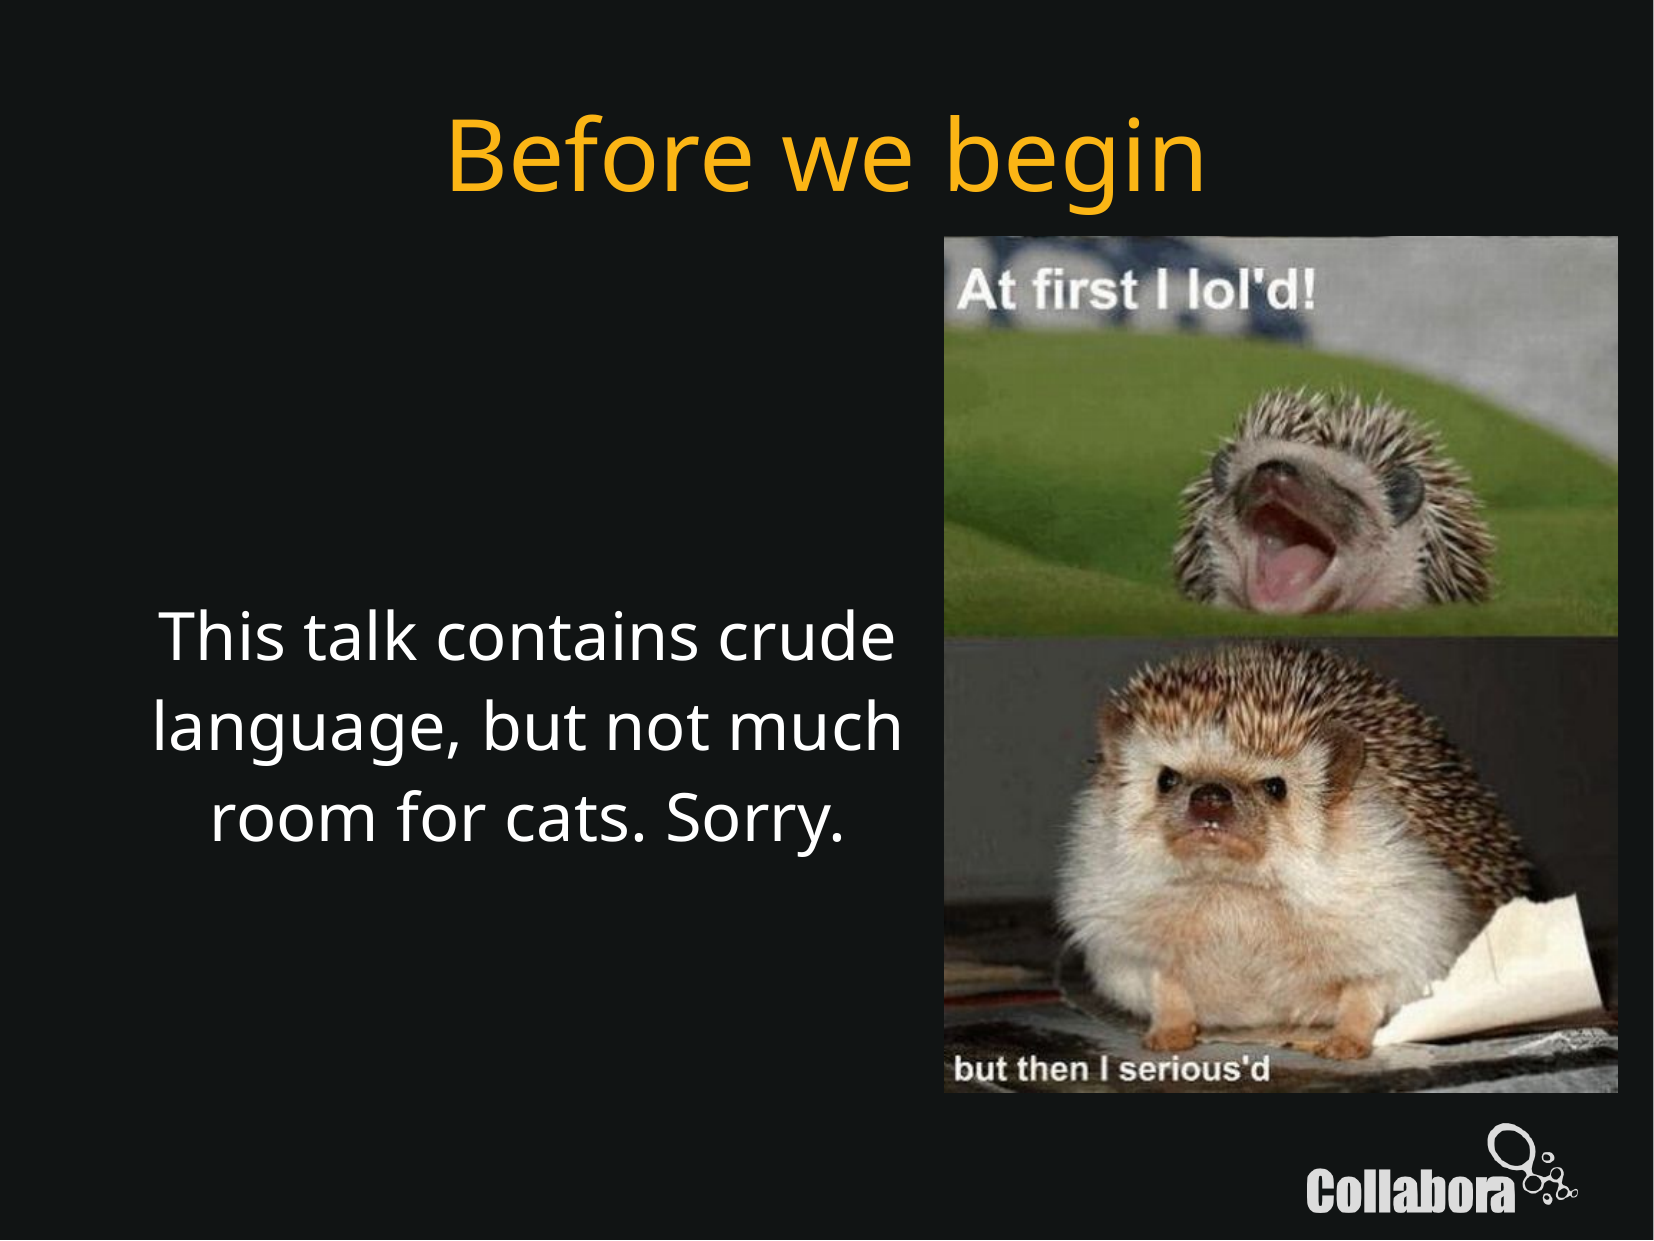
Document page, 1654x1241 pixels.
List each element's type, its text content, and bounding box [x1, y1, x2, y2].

title Before we begin [82, 49, 1571, 257]
picture [1307, 1123, 1578, 1213]
picture [944, 236, 1618, 1093]
subtitle This talk contains crude language, but not much room for cats. Sorry. [82, 297, 975, 1152]
